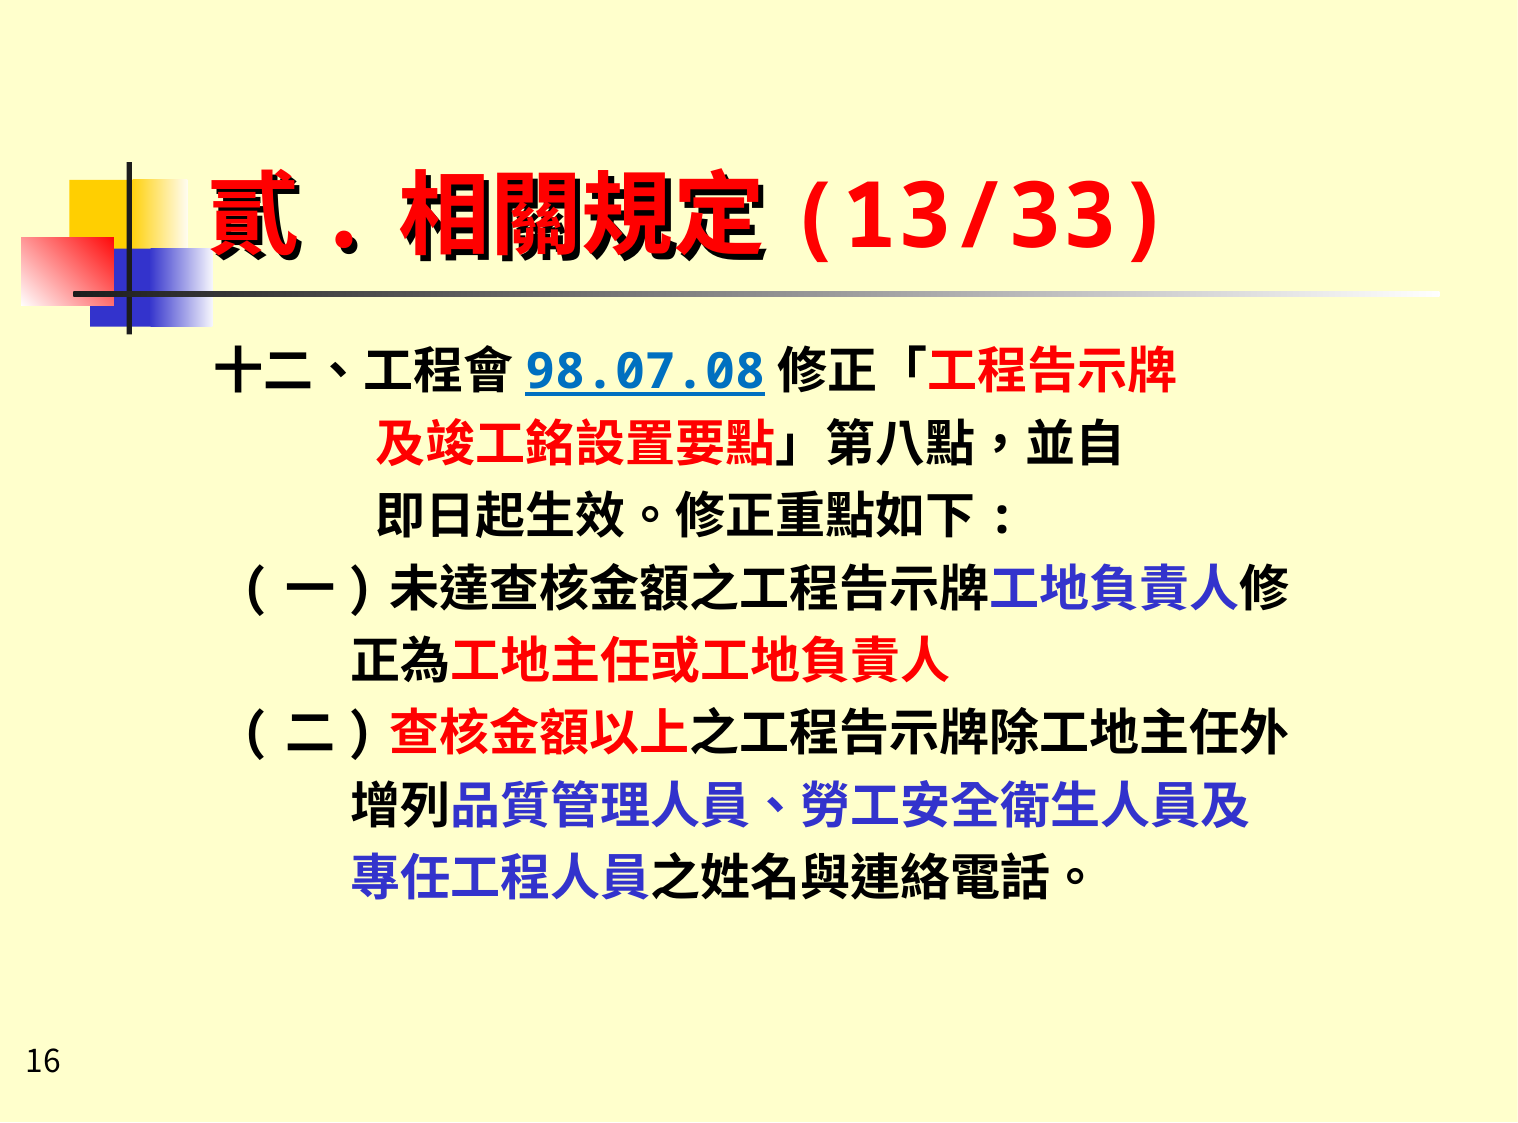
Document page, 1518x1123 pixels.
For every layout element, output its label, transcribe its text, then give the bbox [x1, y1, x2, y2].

text_box <編號> [0, 1032, 78, 1096]
list 十二、工程會98.07.08修正「工程告示牌 及竣工銘設置要點」第八點，並自 即日起生效。修正重點如下: (一)未達查核金額之工程告示牌工地負責人修 正為工地主任或工地負責人 (二)查核金額以上之工程告示牌除工地主任外 增列品質管理人員、勞工安全衛生人員及 專任工程人員之姓名與連絡電話。 [196, 330, 1487, 1004]
title 貳.相關規定(13/33) [191, 35, 1485, 275]
